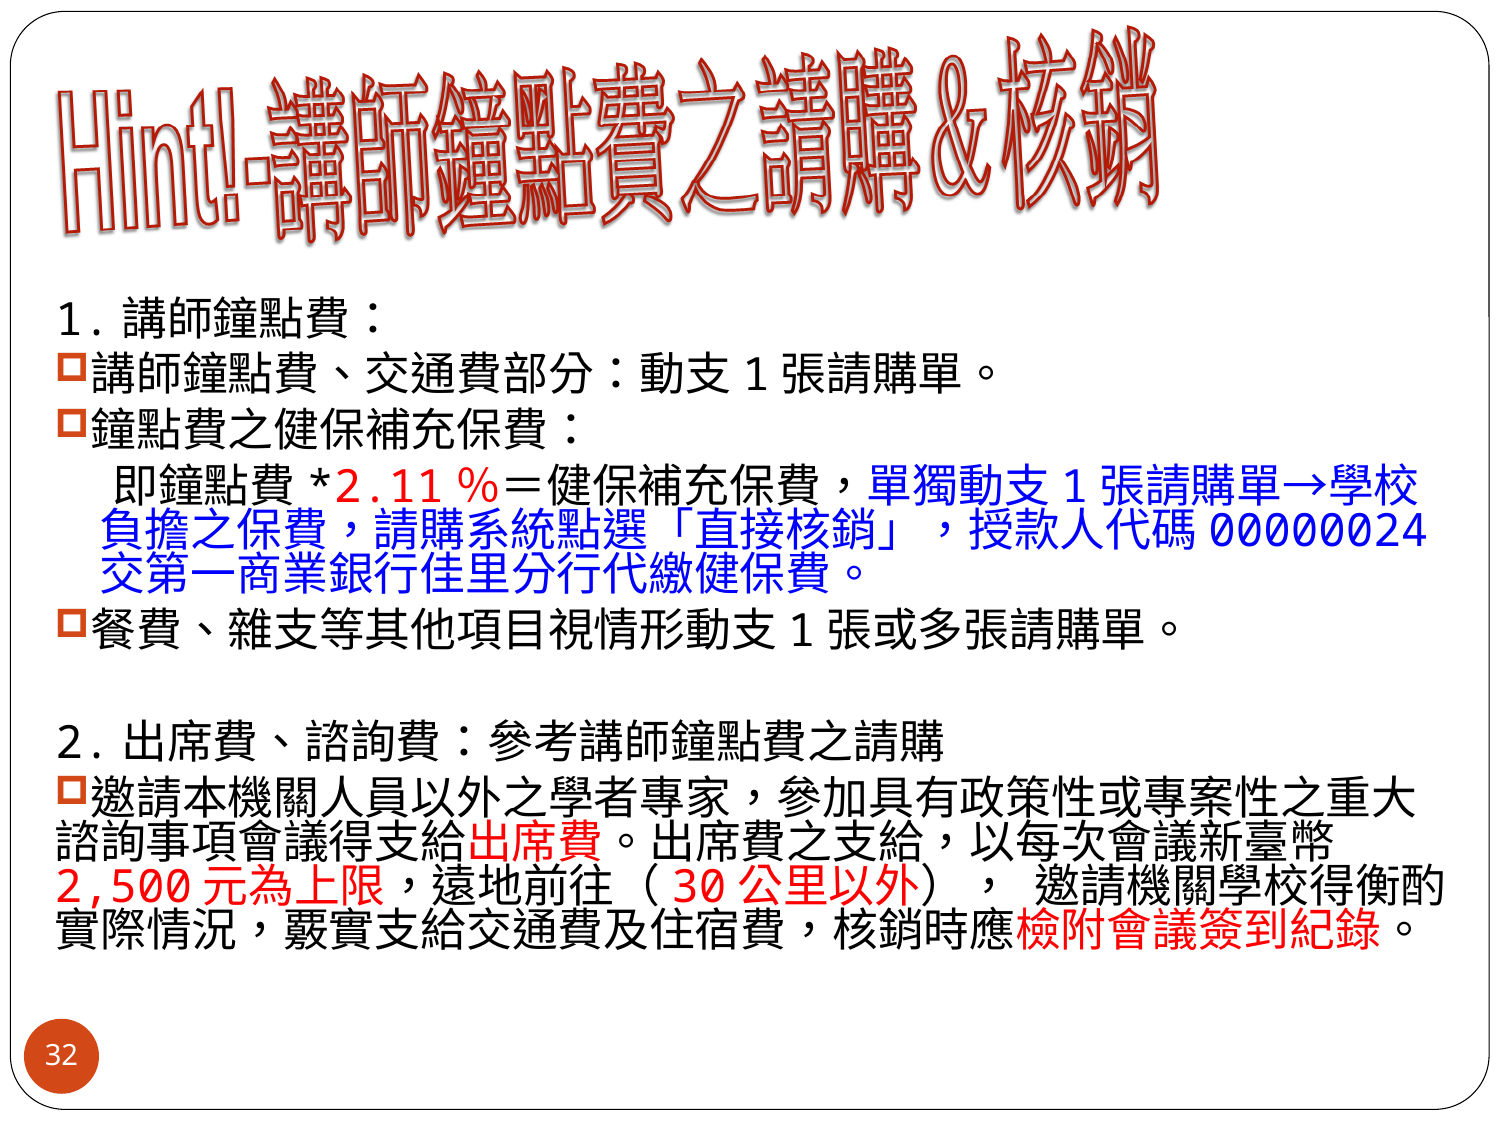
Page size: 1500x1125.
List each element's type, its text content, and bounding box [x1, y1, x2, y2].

picture [51, 23, 1162, 265]
text_box 1.講師鐘點費： 講師鐘點費、交通費部分：動支1張請購單。 鐘點費之健保補充保費： 即鐘點費*2.11％＝健保補充保費，單獨動支1張請購單→學校負擔之保費，請購系統點選「直接核銷」，授款人代碼00000024交第一商業銀行佳里分行代繳健保費。 餐費、雜支等其他項目視情形動支1張或多張請購單。 2.出席費、諮詢費：參考講師鐘點費之請購 邀請本機關人員以外之學者專家，參加具有政策性或專案性之重大諮詢事項會議得支給出席費。出席費之支給，以每次會議新臺幣2,500元為上限，遠地前往（30公里以外）， 邀請機關學校得衡酌實際情況，覈實支給交通費及住宿費，核銷時應檢附會議簽到紀錄。 [46, 50, 1464, 1089]
text_box [23, 1018, 99, 1094]
